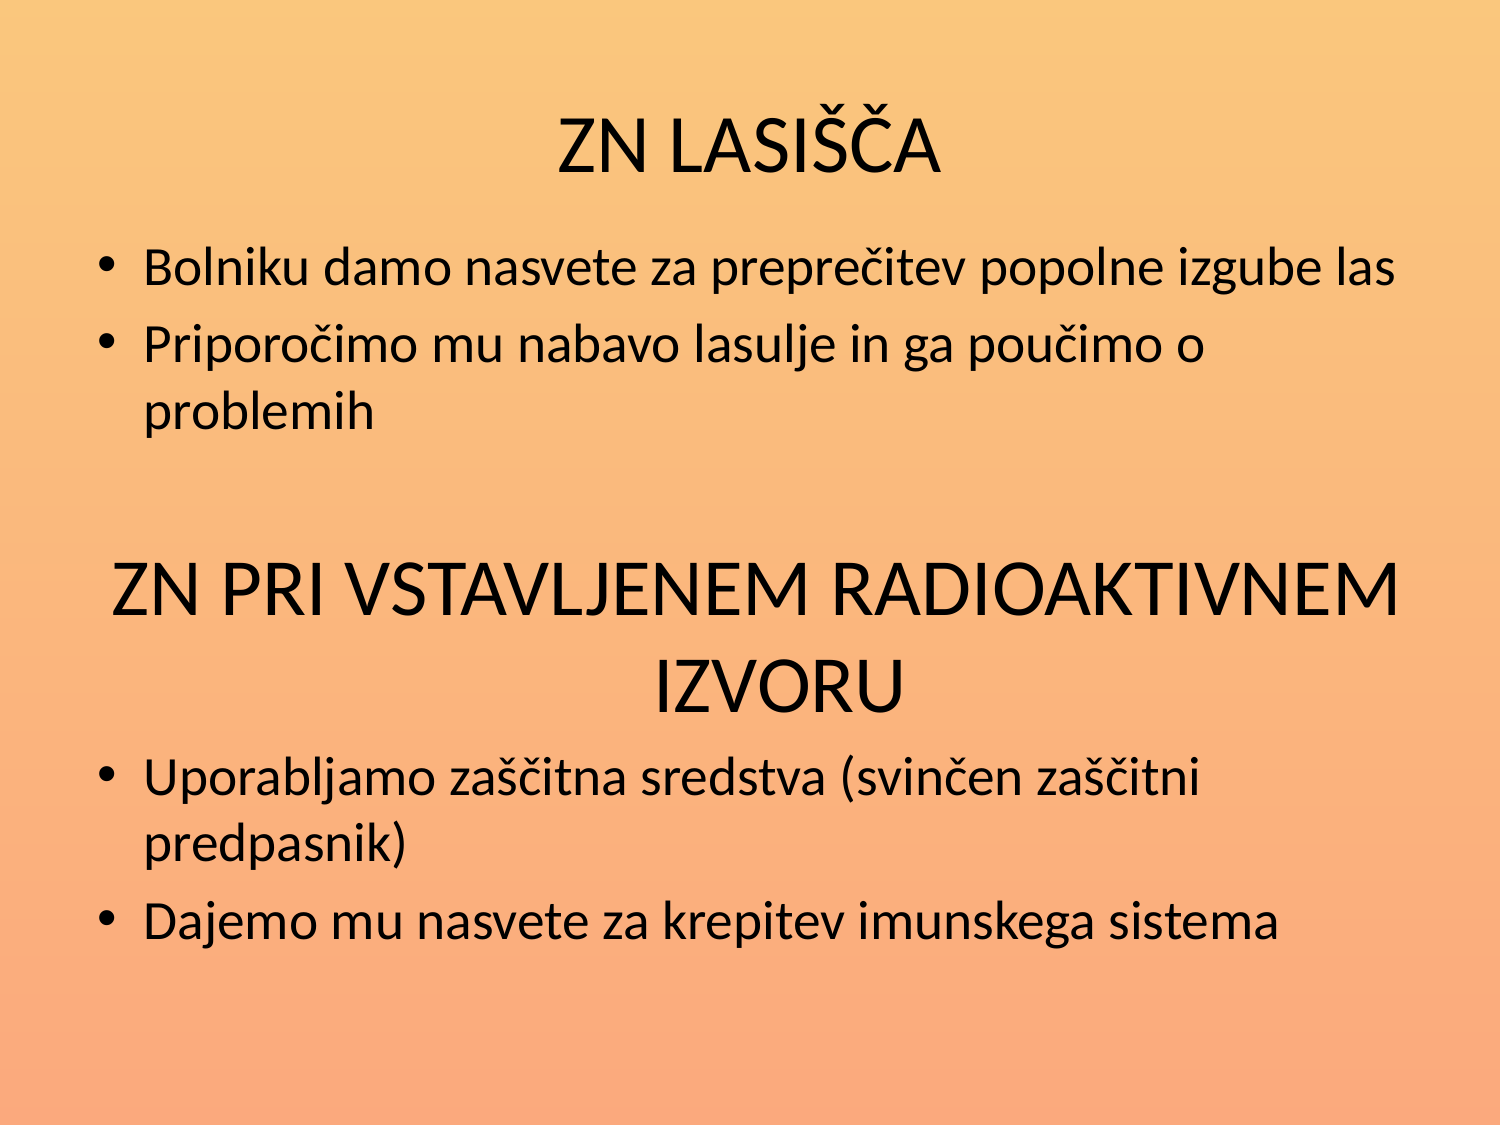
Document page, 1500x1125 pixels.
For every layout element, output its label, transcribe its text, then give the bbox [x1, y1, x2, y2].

title ZN LASIŠČA [75, 45, 1425, 233]
list Bolniku damo nasvete za preprečitev popolne izgube las Priporočimo mu nabavo lasulje in ga poučimo o problemih ZN PRI VSTAVLJENEM RADIOAKTIVNEM IZVORU Uporabljamo zaščitna sredstva (svinčen zaščitni predpasnik) Dajemo mu nasvete za krepitev imunskega sistema [82, 222, 1432, 966]
